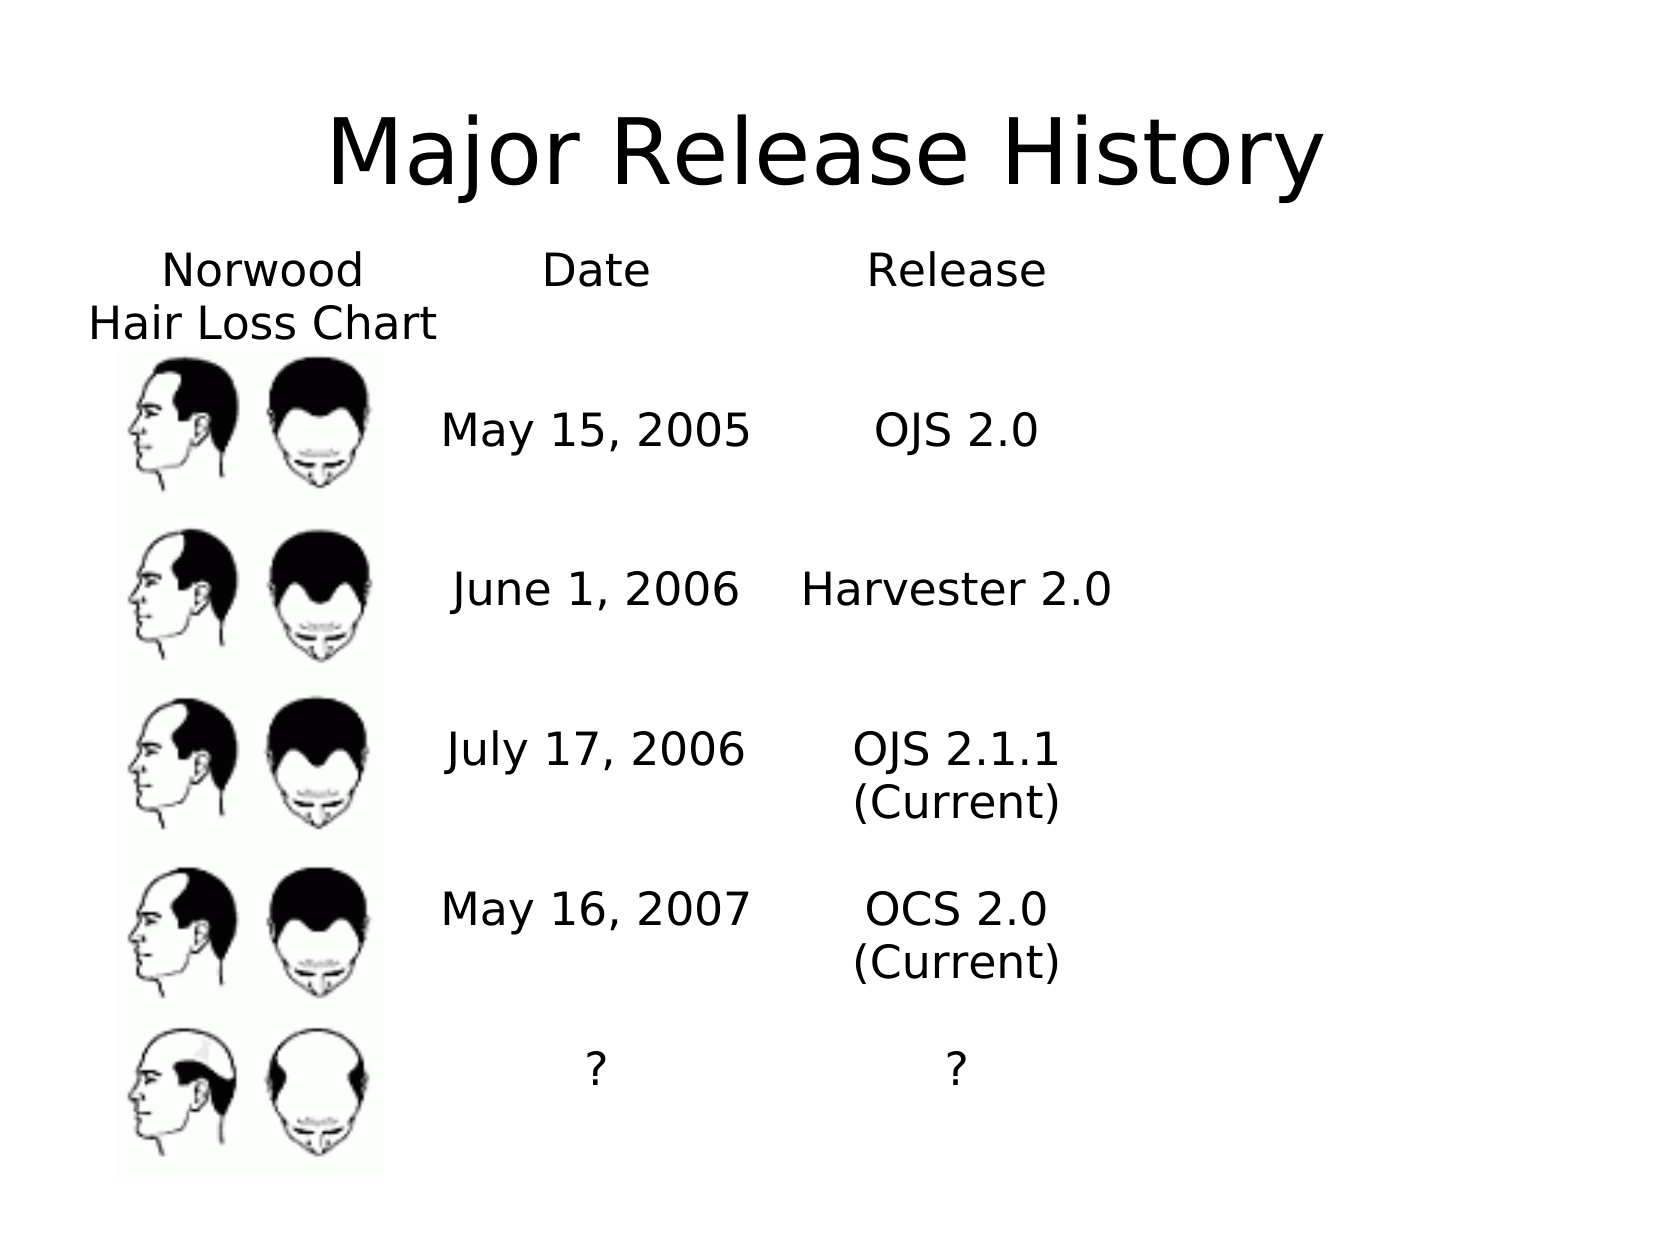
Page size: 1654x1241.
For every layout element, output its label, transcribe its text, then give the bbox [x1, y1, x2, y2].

text_box Norwood Hair Loss Chart [59, 236, 419, 358]
picture [118, 358, 384, 1182]
text_box Release OJS 2.0 Harvester 2.0 OJS 2.1.1 (Current) OCS 2.0 (Current) ? [779, 236, 1134, 1152]
text_box Date May 15, 2005 June 1, 2006 July 17, 2006 May 16, 2007 ? [419, 236, 774, 1182]
title Major Release History [82, 56, 1571, 250]
